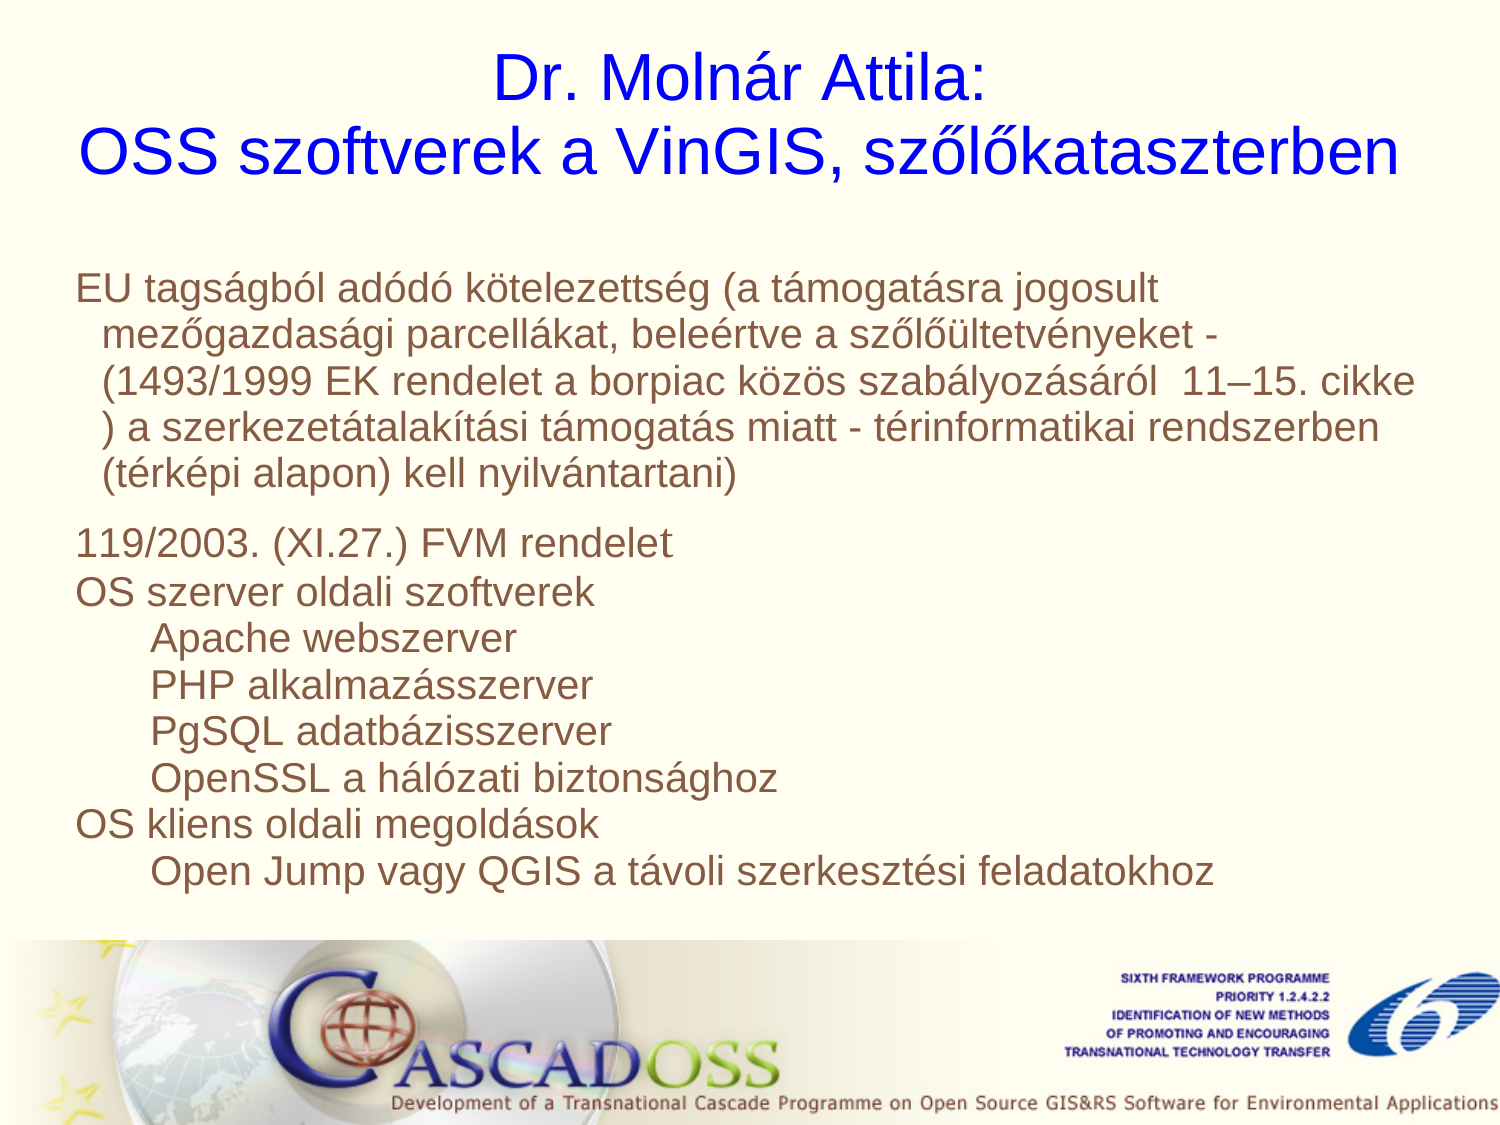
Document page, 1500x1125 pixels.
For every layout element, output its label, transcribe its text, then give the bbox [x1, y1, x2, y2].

subtitle EU tagságból adódó kötelezettség (a támogatásra jogosult mezőgazdasági parcellákat, beleértve a szőlőültetvényeket - (1493/1999 EK rendelet a borpiac közös szabályozásáról 11–15. cikke ) a szerkezetátalakítási támogatás miatt - térinformatikai rendszerben (térképi alapon) kell nyilvántartani) 119/2003. (XI.27.) FVM rendelet OS szerver oldali szoftverek Apache webszerver PHP alkalmazásszerver PgSQL adatbázisszerver OpenSSL a hálózati biztonsághoz OS kliens oldali megoldások Open Jump vagy QGIS a távoli szerkesztési feladatokhoz [75, 215, 1425, 944]
picture [0, 940, 1500, 1125]
title Dr. Molnár Attila: OSS szoftverek a VinGIS, szőlőkataszterben [75, 28, 1425, 201]
